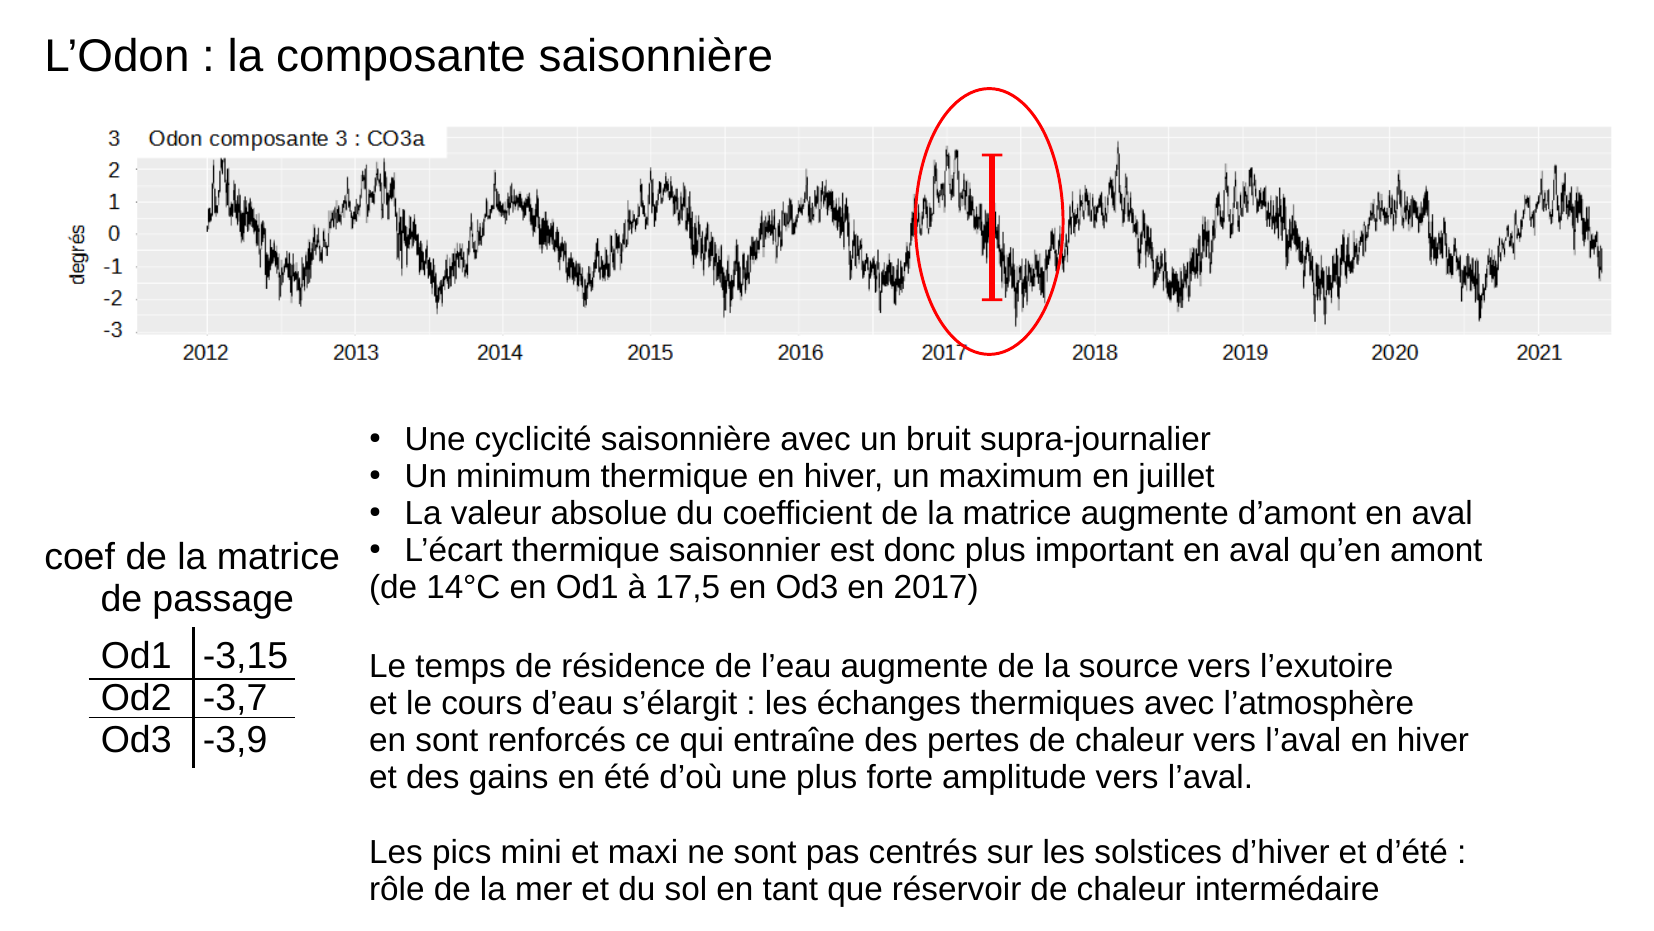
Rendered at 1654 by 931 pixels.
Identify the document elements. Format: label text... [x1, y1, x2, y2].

text_box Od1 -3,15 Od2 -3,7 Od3 -3,9 [85, 627, 192, 768]
text_box L’Odon : la composante saisonnière [29, 22, 789, 89]
text_box coef de la matrice de passage [29, 528, 366, 627]
picture [59, 118, 1624, 398]
text_box Od1 -3,15 Od2 -3,7 Od3 -3,9 [195, 627, 304, 768]
text_box Une cyclicité saisonnière avec un bruit supra-journalier Un minimum thermique en hiver, un maximum en juillet La valeur absolue du coefficient de la matrice augmente d’amont en aval L’écart thermique saisonnier est donc plus important en aval qu’en amont (de 14°C en Od1 à 17,5 en Od3 en 2017) Le temps de résidence de l’eau augmente de la source vers l’exutoire et le cours d’eau s’élargit : les échanges thermiques avec l’atmosphère en sont renforcés ce qui entraîne des pertes de chaleur vers l’aval en hiver et des gains en été d’où une plus forte amplitude vers l’aval. Les pics mini et maxi ne sont pas centrés sur les solstices d’hiver et d’été : rôle de la mer et du sol en tant que réservoir de chaleur intermédaire [354, 413, 1500, 915]
picture [917, 118, 1061, 352]
